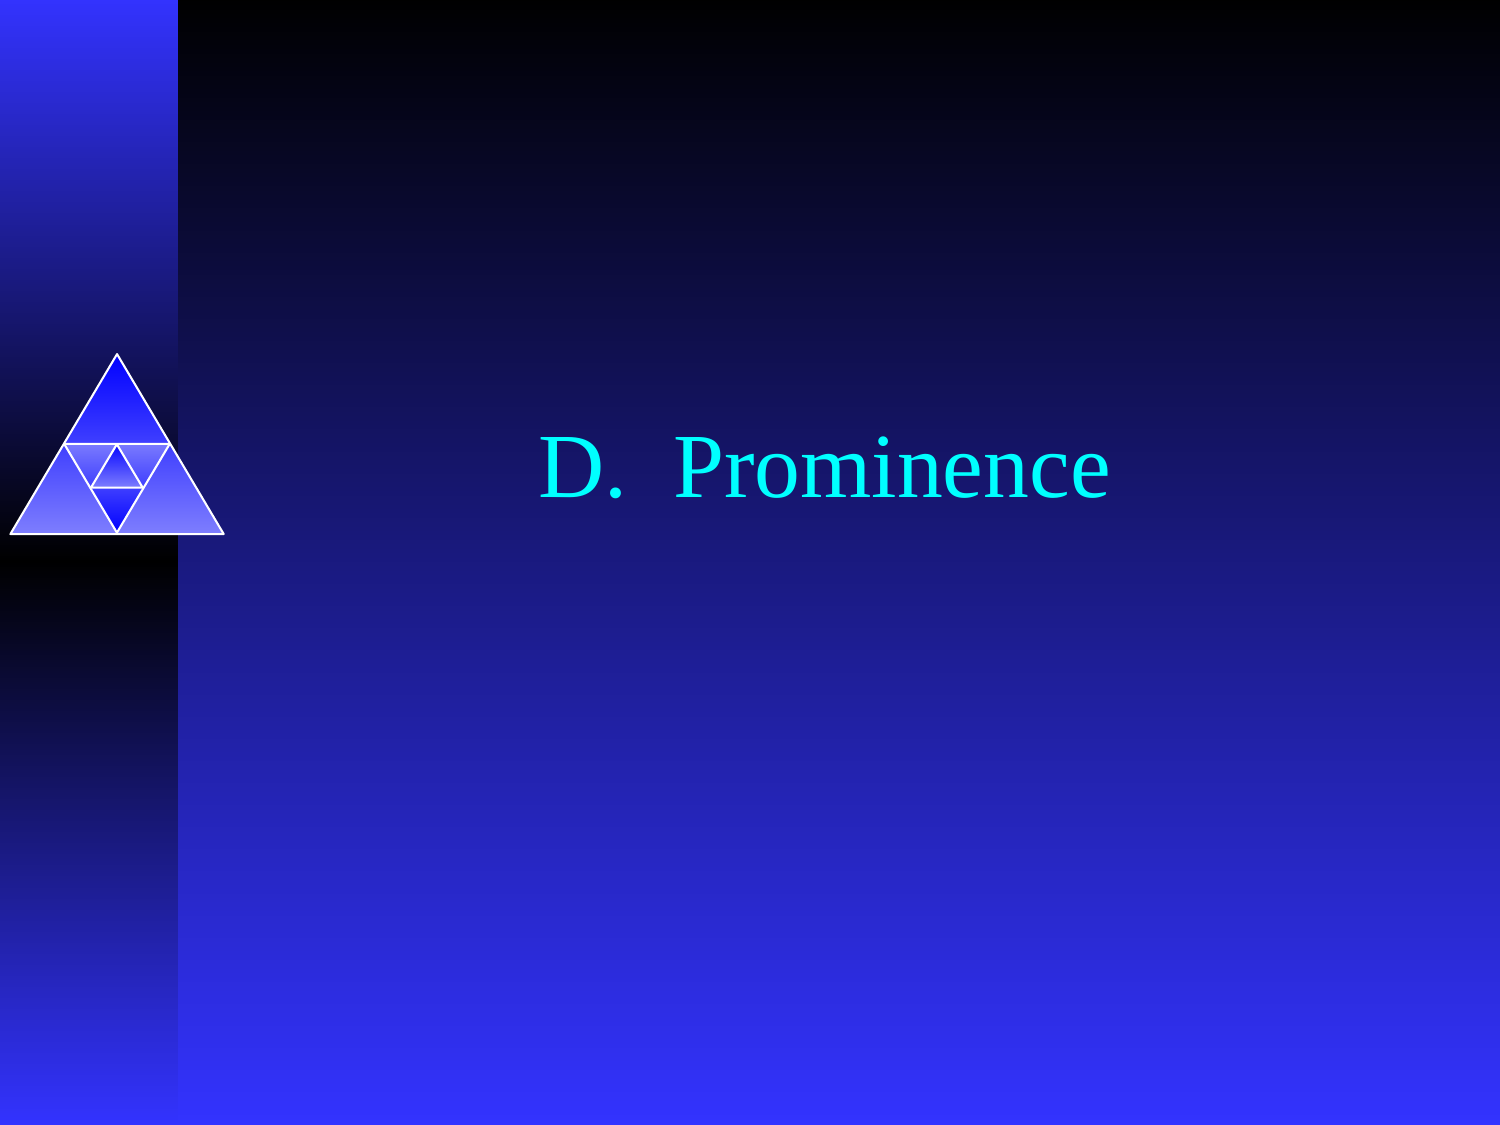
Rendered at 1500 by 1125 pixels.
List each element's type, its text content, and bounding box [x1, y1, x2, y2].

title D. Prominence [187, 374, 1463, 563]
